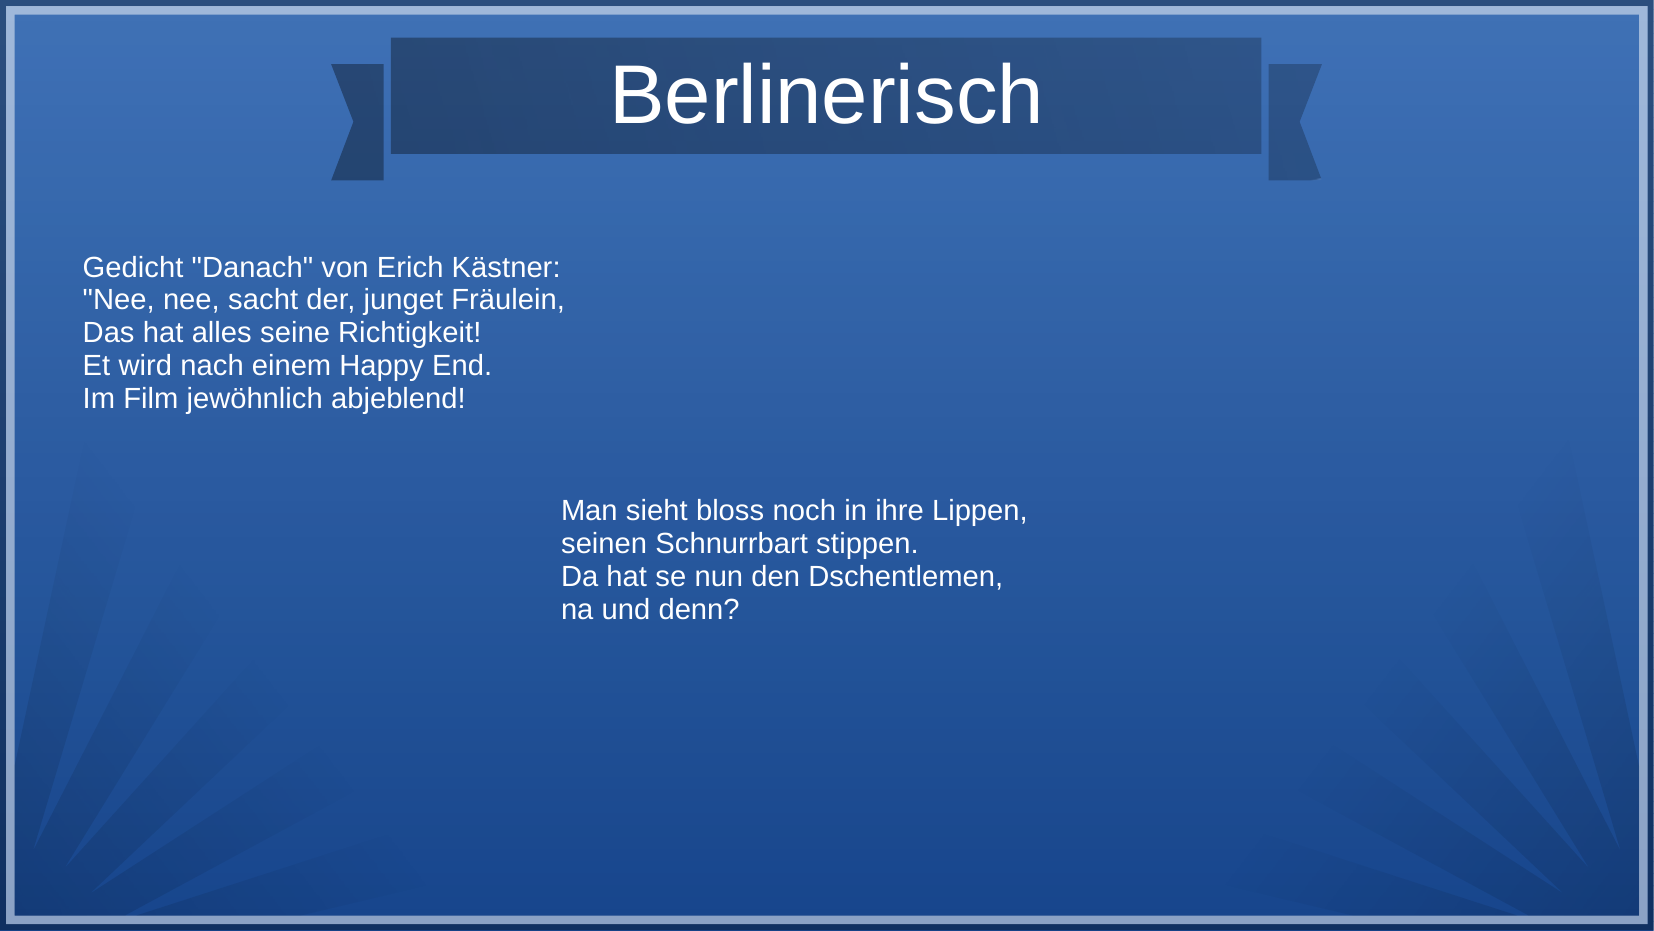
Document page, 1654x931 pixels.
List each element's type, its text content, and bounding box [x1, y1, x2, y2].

title Berlinerisch [389, 35, 1264, 154]
text_box Man sieht bloss noch in ihre Lippen, seinen Schnurrbart stippen. Da hat se nun den Dschentlemen, na und denn? [561, 466, 1577, 656]
subtitle Gedicht "Danach" von Erich Kästner: "Nee, nee, sacht der, junget Fräulein, Das hat alles seine Richtigkeit! Et wird nach einem Happy End. Im Film jewöhnlich abjeblend! [82, 224, 1571, 443]
